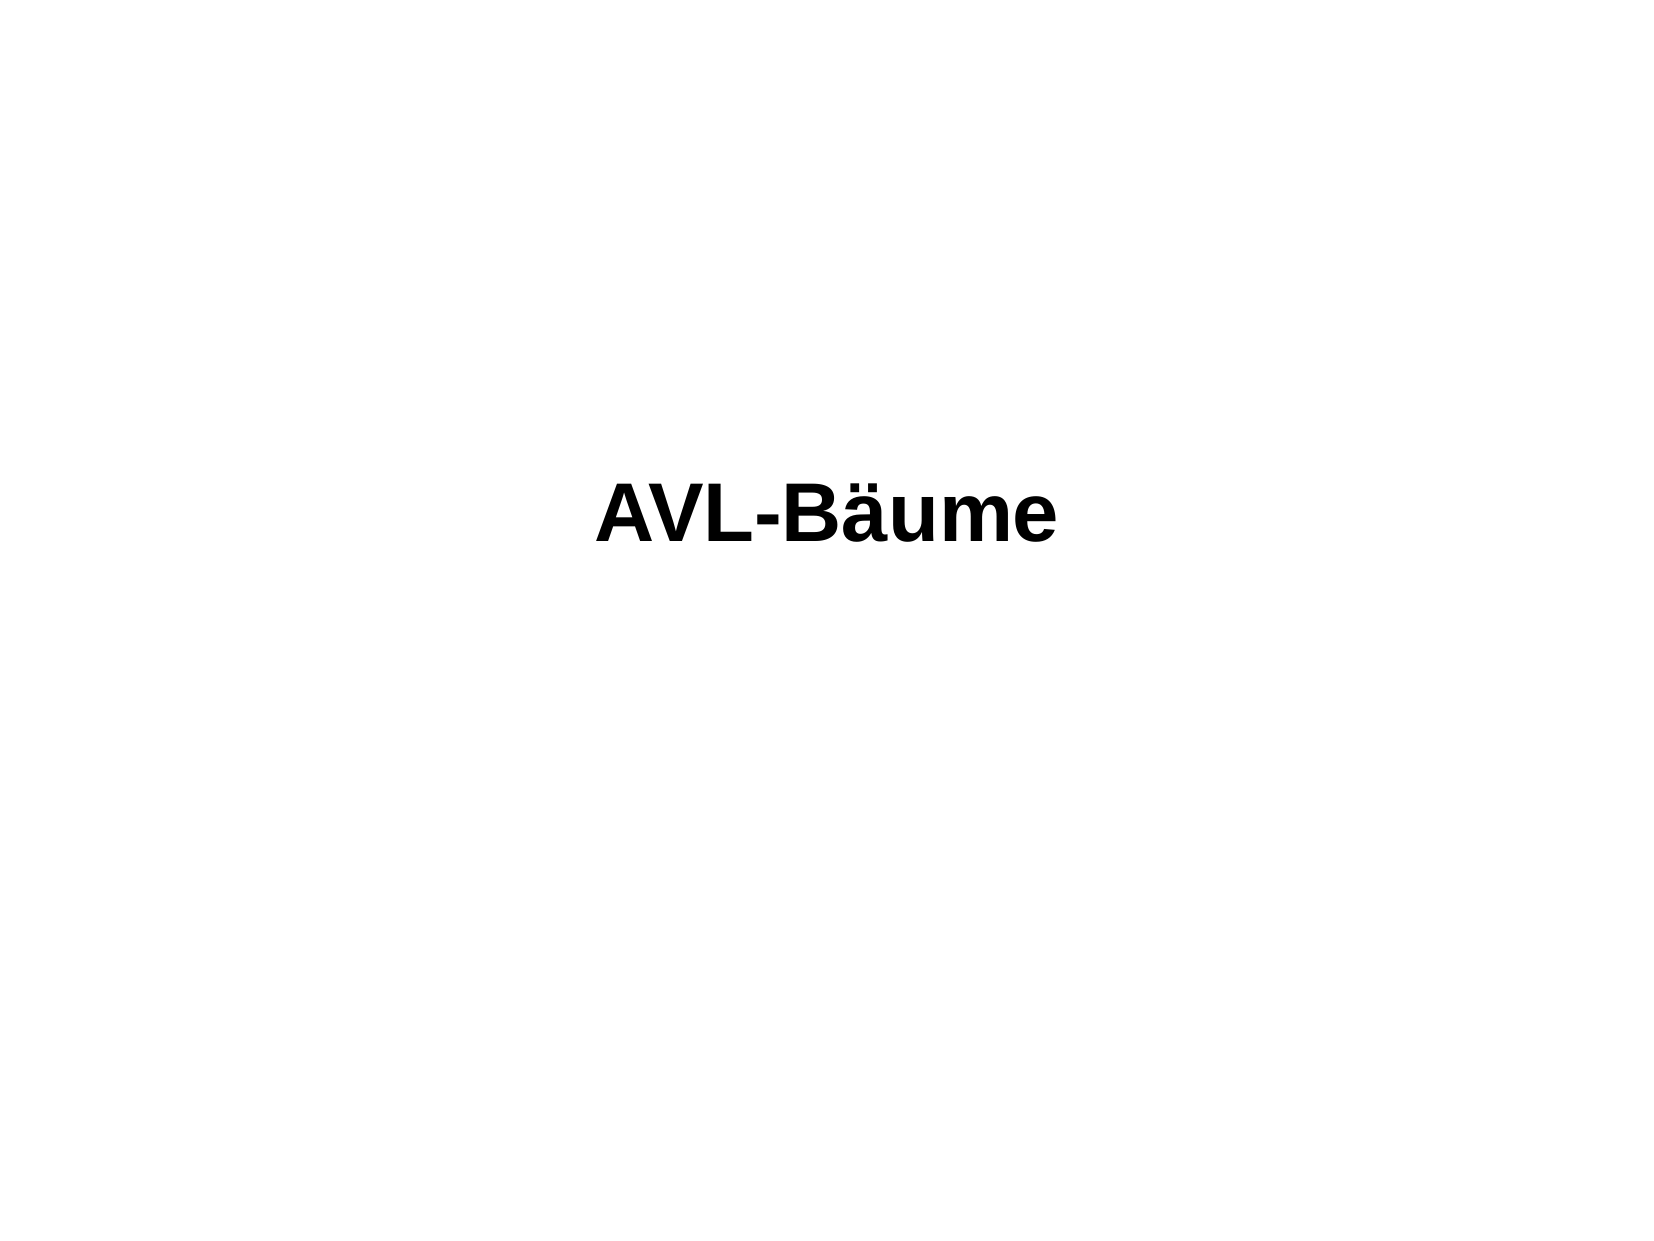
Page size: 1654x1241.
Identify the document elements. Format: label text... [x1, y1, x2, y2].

title AVL-Bäume [82, 417, 1571, 610]
